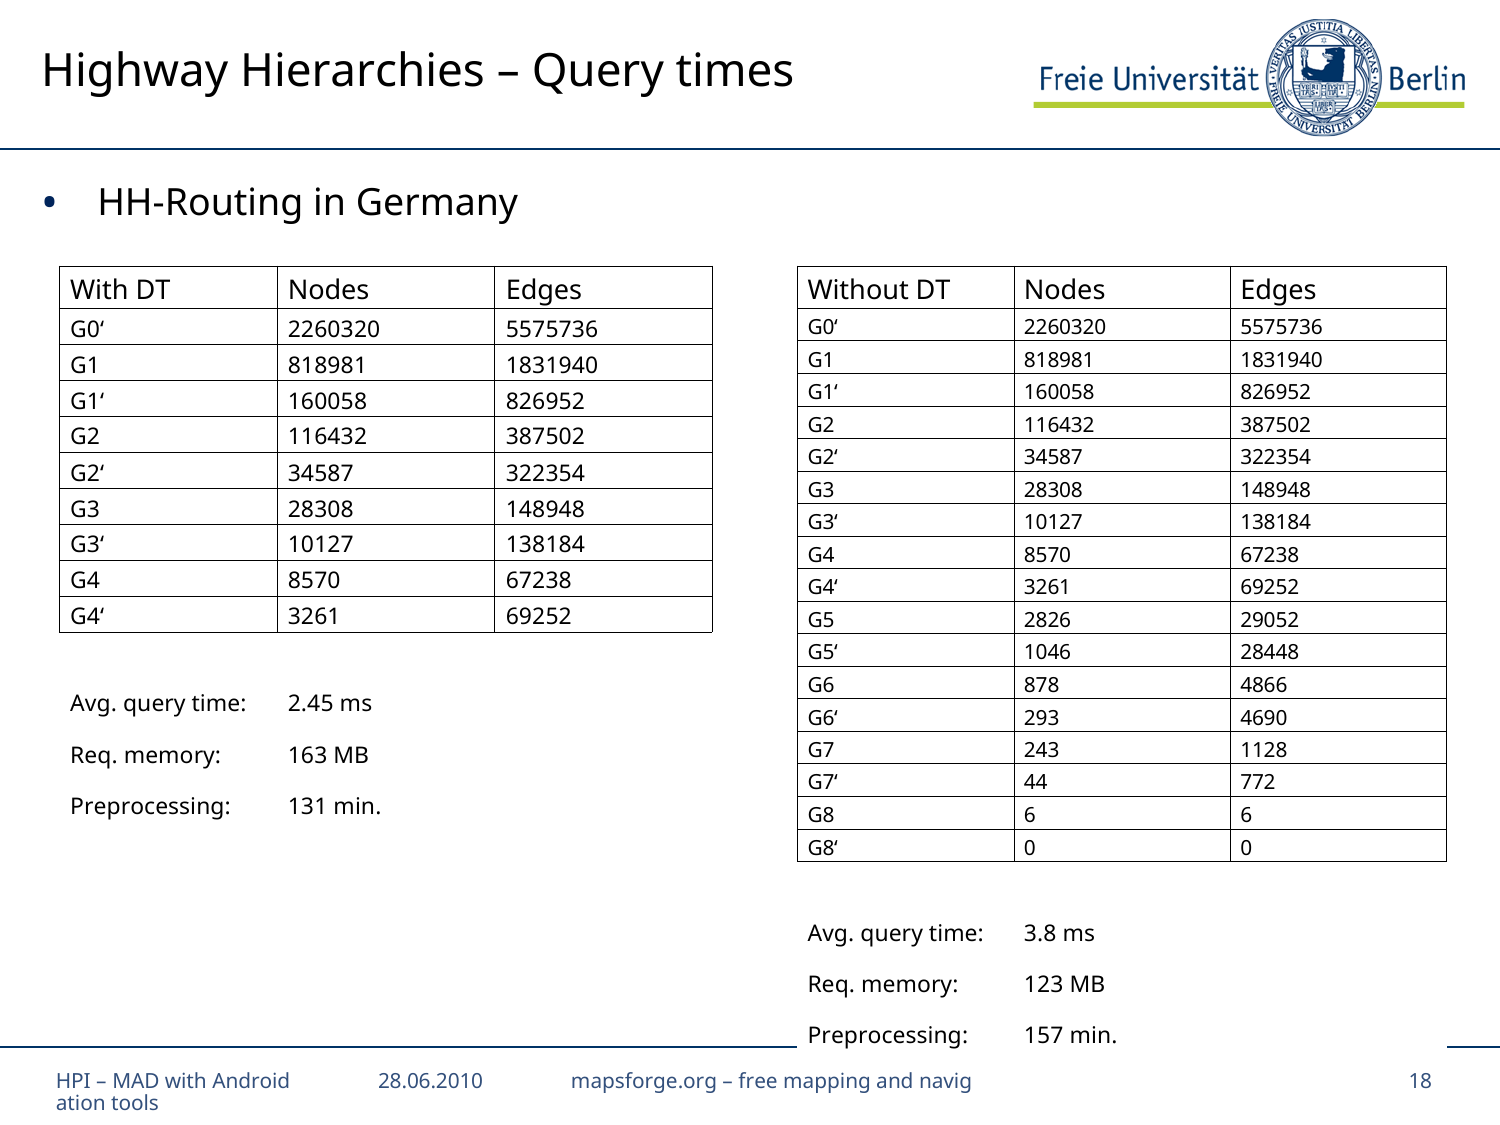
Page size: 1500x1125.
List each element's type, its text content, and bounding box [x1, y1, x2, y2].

table_cell [1014, 862, 1230, 912]
table_cell G4‘ [798, 569, 1014, 601]
table_cell 0 [1015, 830, 1230, 861]
table_cell G0‘ [798, 309, 1014, 340]
table_cell Avg. query time: [59, 683, 277, 734]
table_header Nodes [278, 267, 494, 308]
table_cell 2.45 ms [277, 683, 495, 734]
table_cell 8570 [278, 561, 494, 596]
table_cell 148948 [495, 489, 712, 524]
table_cell G3 [60, 489, 277, 524]
table_cell 69252 [495, 597, 712, 632]
table_cell 5575736 [495, 309, 712, 344]
table_cell 3261 [278, 597, 494, 632]
table_cell 67238 [495, 561, 712, 596]
table_cell 2826 [1015, 602, 1230, 633]
table_cell 322354 [495, 453, 712, 488]
table_cell 28308 [1015, 472, 1230, 503]
table_cell [495, 683, 712, 734]
table_cell 138184 [495, 525, 712, 560]
table_cell [495, 785, 712, 836]
table_cell 131 min. [277, 785, 495, 836]
table_cell [1230, 912, 1447, 963]
picture [1033, 19, 1470, 137]
table_cell 3261 [1015, 569, 1230, 601]
table_cell [797, 862, 1014, 912]
table_cell [59, 633, 277, 683]
table_cell G2 [798, 407, 1014, 438]
table_header Edges [495, 267, 712, 308]
table_cell 293 [1015, 699, 1230, 731]
table_header With DT [60, 267, 277, 308]
table_cell 5575736 [1231, 309, 1446, 340]
table_cell 2260320 [1015, 309, 1230, 340]
table_cell 3.8 ms [1014, 912, 1230, 963]
table_cell G5‘ [798, 634, 1014, 666]
table_cell 826952 [1231, 374, 1446, 406]
table_cell G1‘ [60, 381, 277, 416]
table_cell 29052 [1231, 602, 1446, 633]
table_cell 1046 [1015, 634, 1230, 666]
table_cell 69252 [1231, 569, 1446, 601]
table_cell 160058 [1015, 374, 1230, 406]
table_cell 157 min. [1014, 1014, 1230, 1050]
table_header Without DT [798, 267, 1014, 308]
table_cell G7‘ [798, 764, 1014, 796]
table_cell 818981 [1015, 341, 1230, 373]
title Highway Hierarchies – Query times [41, 0, 1016, 138]
table_cell G6‘ [798, 699, 1014, 731]
table_cell 8570 [1015, 537, 1230, 568]
table_cell G2 [60, 417, 277, 452]
table_cell G2‘ [798, 439, 1014, 471]
table_cell G4 [60, 561, 277, 596]
table_cell [277, 633, 495, 683]
table_cell 138184 [1231, 504, 1446, 536]
table_header Nodes [1015, 267, 1230, 308]
table_cell 387502 [1231, 407, 1446, 438]
table_cell Avg. query time: [797, 912, 1014, 963]
table_cell G8 [798, 797, 1014, 829]
table_cell 322354 [1231, 439, 1446, 471]
list HH-Routing in Germany [41, 175, 1447, 919]
table_cell G1‘ [798, 374, 1014, 406]
table_cell 387502 [495, 417, 712, 452]
table_cell G0‘ [60, 309, 277, 344]
table_cell 2260320 [278, 309, 494, 344]
table_cell G5 [798, 602, 1014, 633]
table_cell 878 [1015, 667, 1230, 698]
table_cell 148948 [1231, 472, 1446, 503]
table_cell 10127 [1015, 504, 1230, 536]
table_cell Req. memory: [797, 963, 1014, 1014]
table_cell G3 [798, 472, 1014, 503]
table_cell G8‘ [798, 830, 1014, 861]
table_cell 34587 [1015, 439, 1230, 471]
table_cell [495, 633, 712, 683]
table_cell 0 [1231, 830, 1446, 861]
table_cell 1128 [1231, 732, 1446, 763]
table_cell 772 [1231, 764, 1446, 796]
table_header Edges [1231, 267, 1446, 308]
table_cell [495, 734, 712, 785]
table_cell 6 [1015, 797, 1230, 829]
table_cell 28308 [278, 489, 494, 524]
table_cell Preprocessing: [59, 785, 277, 836]
table_cell G6 [798, 667, 1014, 698]
table_cell 818981 [278, 345, 494, 380]
table_cell G4 [798, 537, 1014, 568]
table_cell 1831940 [495, 345, 712, 380]
table_cell 116432 [1015, 407, 1230, 438]
table_cell 67238 [1231, 537, 1446, 568]
table_cell [1230, 1014, 1447, 1050]
table_cell 123 MB [1014, 963, 1230, 1014]
table_cell G3‘ [60, 525, 277, 560]
table_cell Req. memory: [59, 734, 277, 785]
table_cell [1230, 963, 1447, 1014]
table_cell 243 [1015, 732, 1230, 763]
table_cell 163 MB [277, 734, 495, 785]
table_cell G3‘ [798, 504, 1014, 536]
table_cell 34587 [278, 453, 494, 488]
table_cell G1 [60, 345, 277, 380]
table_cell 1831940 [1231, 341, 1446, 373]
table_cell 826952 [495, 381, 712, 416]
table_cell G4‘ [60, 597, 277, 632]
table_cell 4866 [1231, 667, 1446, 698]
table_cell 6 [1231, 797, 1446, 829]
table_cell G1 [798, 341, 1014, 373]
table_cell Preprocessing: [797, 1014, 1014, 1050]
table_cell [1230, 862, 1447, 912]
table_cell 28448 [1231, 634, 1446, 666]
table_cell G2‘ [60, 453, 277, 488]
table_cell 44 [1015, 764, 1230, 796]
table_cell 116432 [278, 417, 494, 452]
table_cell 4690 [1231, 699, 1446, 731]
table_cell 10127 [278, 525, 494, 560]
table_cell G7 [798, 732, 1014, 763]
table_cell 160058 [278, 381, 494, 416]
